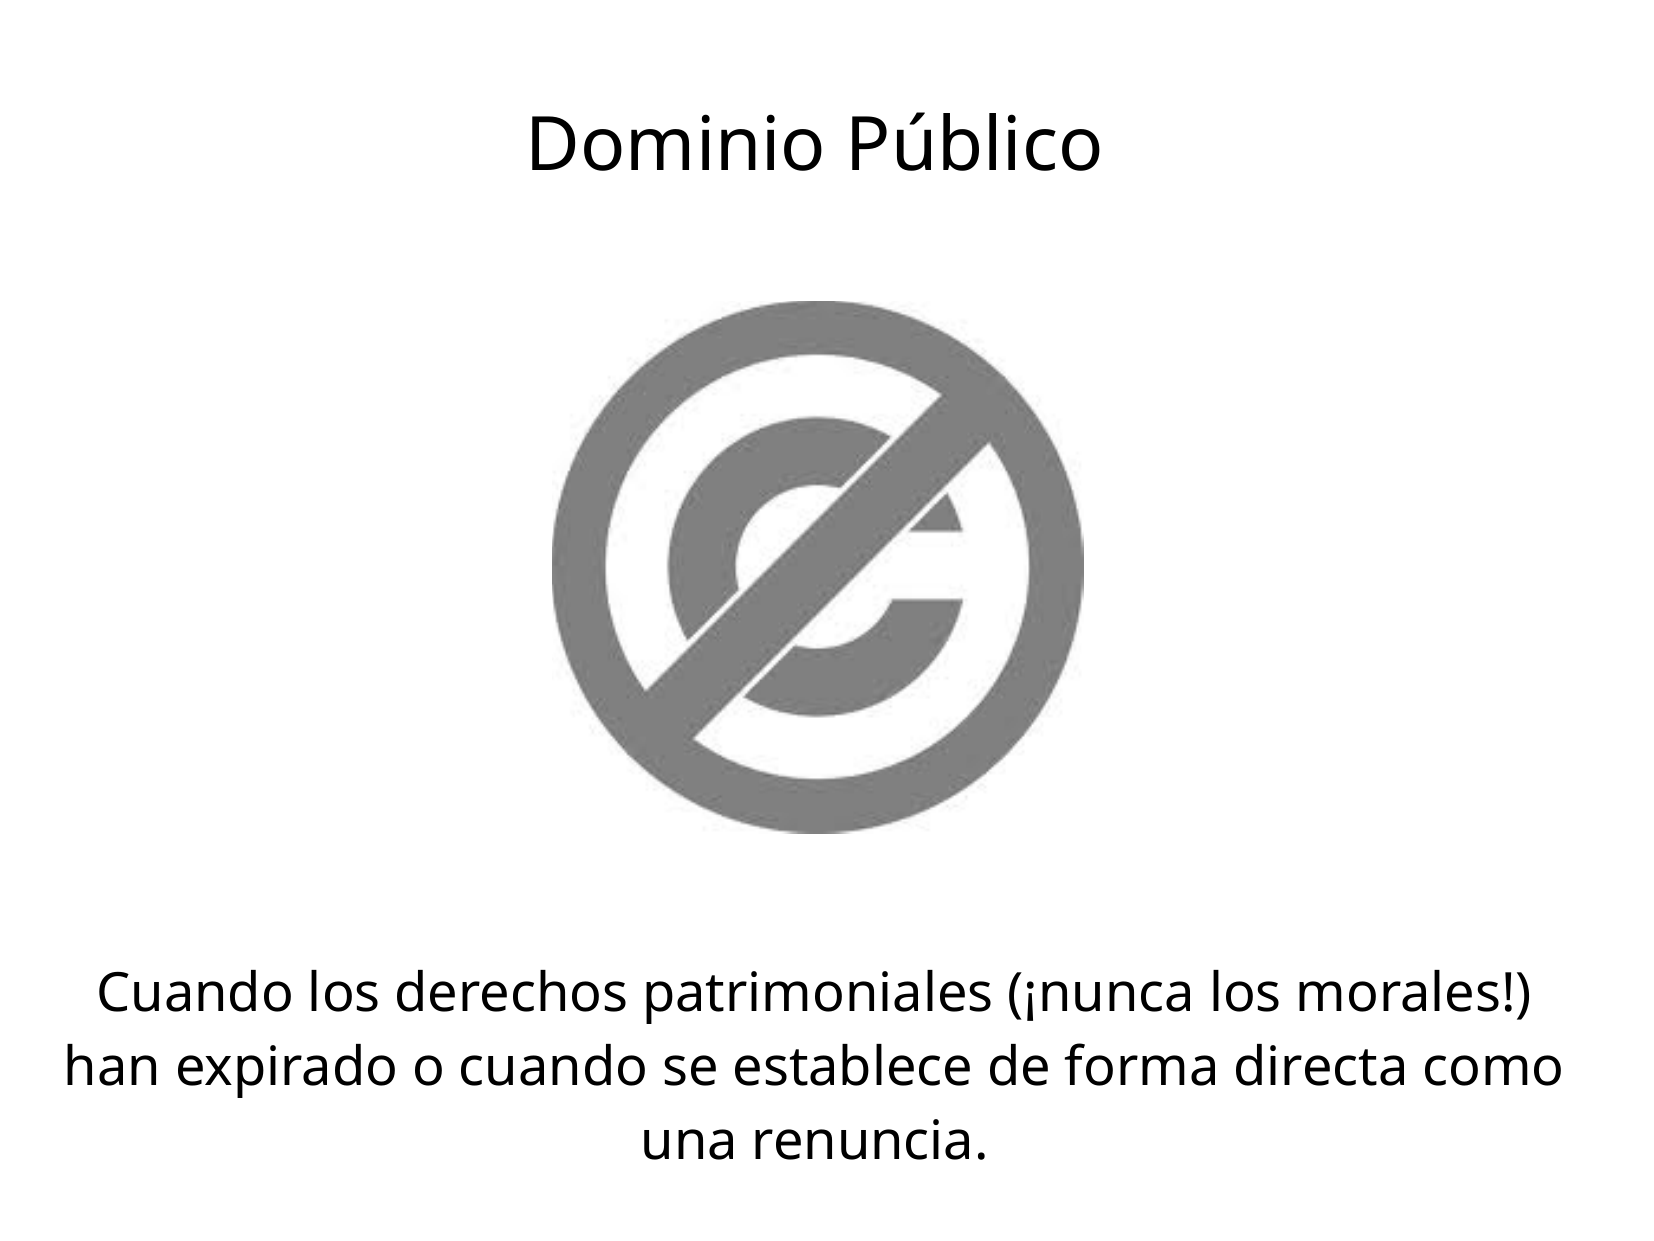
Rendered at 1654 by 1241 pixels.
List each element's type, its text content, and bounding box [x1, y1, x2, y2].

picture [552, 301, 1084, 834]
text_box Dominio Público [129, 82, 1501, 185]
text_box Cuando los derechos patrimoniales (¡nunca los morales!) han expirado o cuando se establece de forma directa como una renuncia. [47, 946, 1583, 1164]
